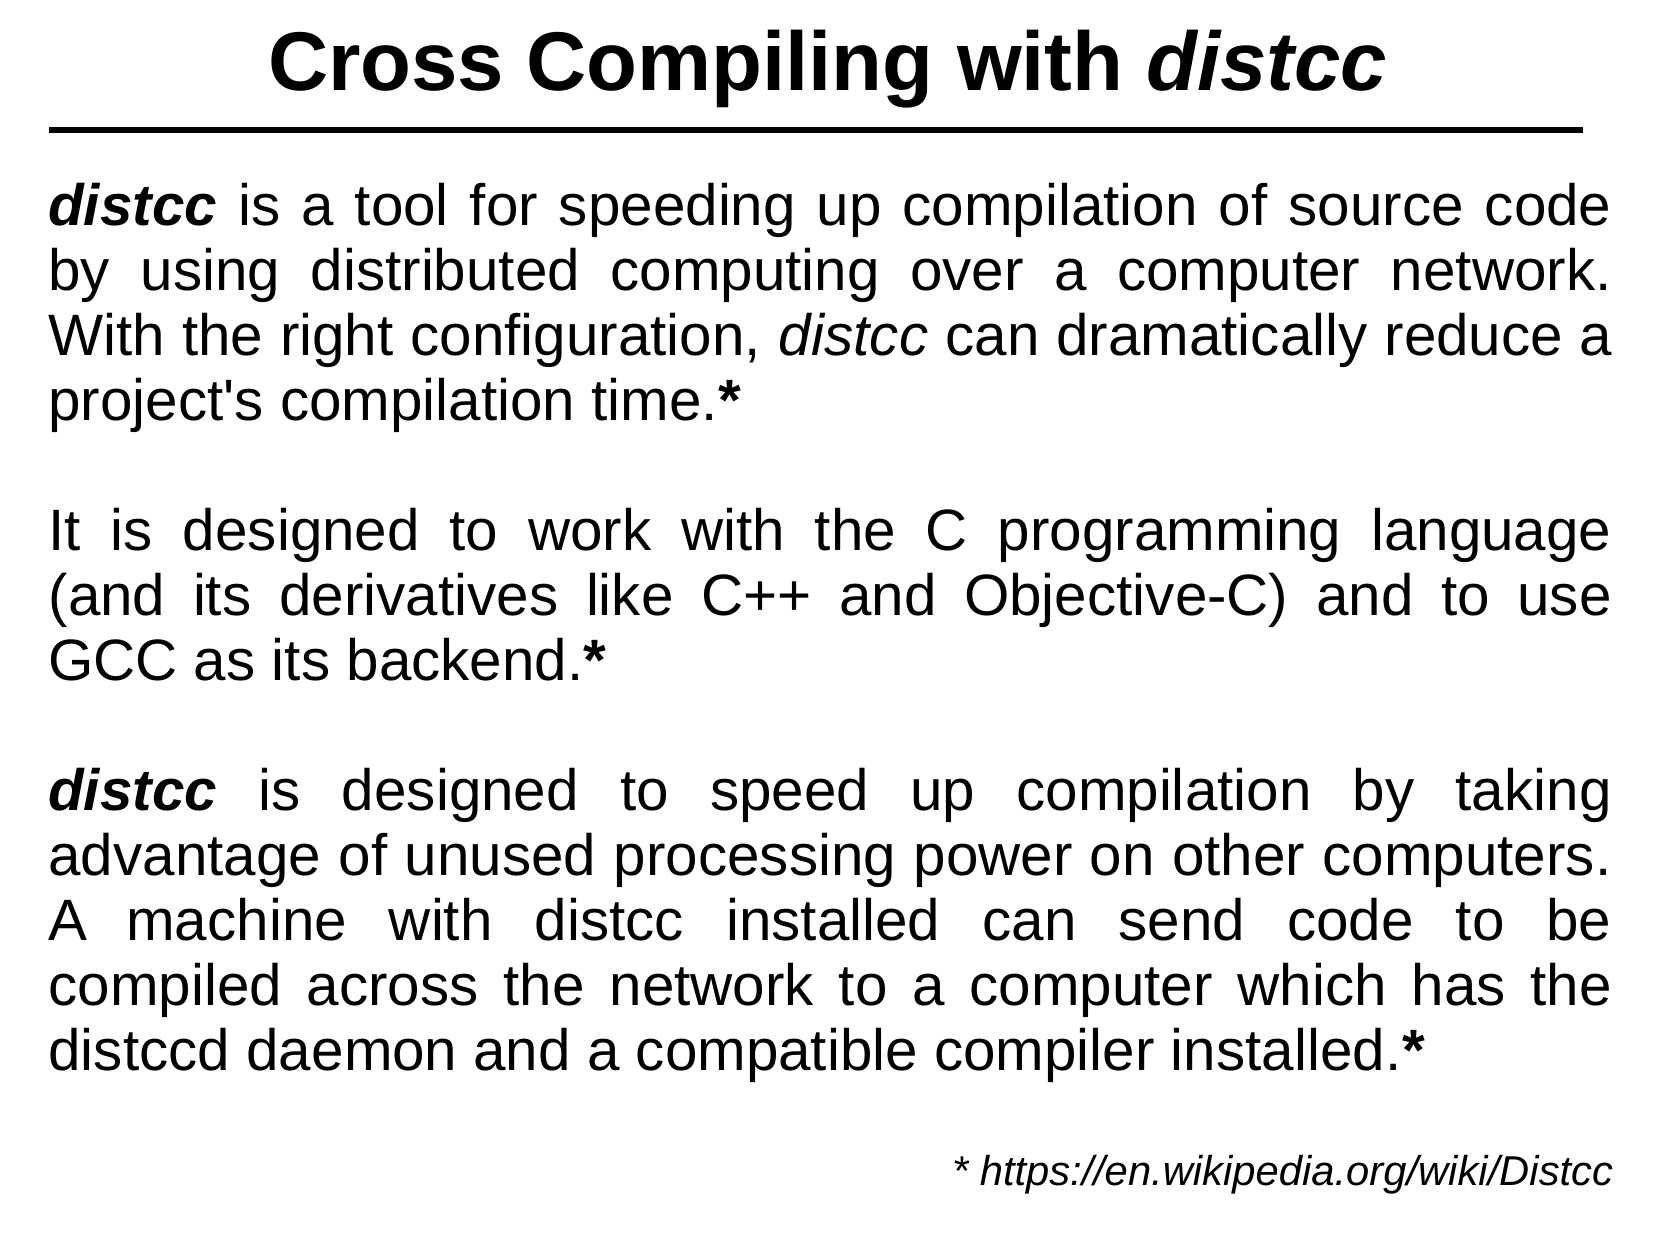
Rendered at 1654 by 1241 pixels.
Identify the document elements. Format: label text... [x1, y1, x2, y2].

text_box Cross Compiling with distcc [49, 8, 1607, 150]
text_box distcc is a tool for speeding up compilation of source code by using distributed computing over a computer network. With the right configuration, distcc can dramatically reduce a project's compilation time.* It is designed to work with the C programming language (and its derivatives like C++ and Objective-C) and to use GCC as its backend.* distcc is designed to speed up compilation by taking advantage of unused processing power on other computers. A machine with distcc installed can send code to be compiled across the network to a computer which has the distccd daemon and a compatible compiler installed.* * https://en.wikipedia.org/wiki/Distcc [33, 165, 1629, 1229]
